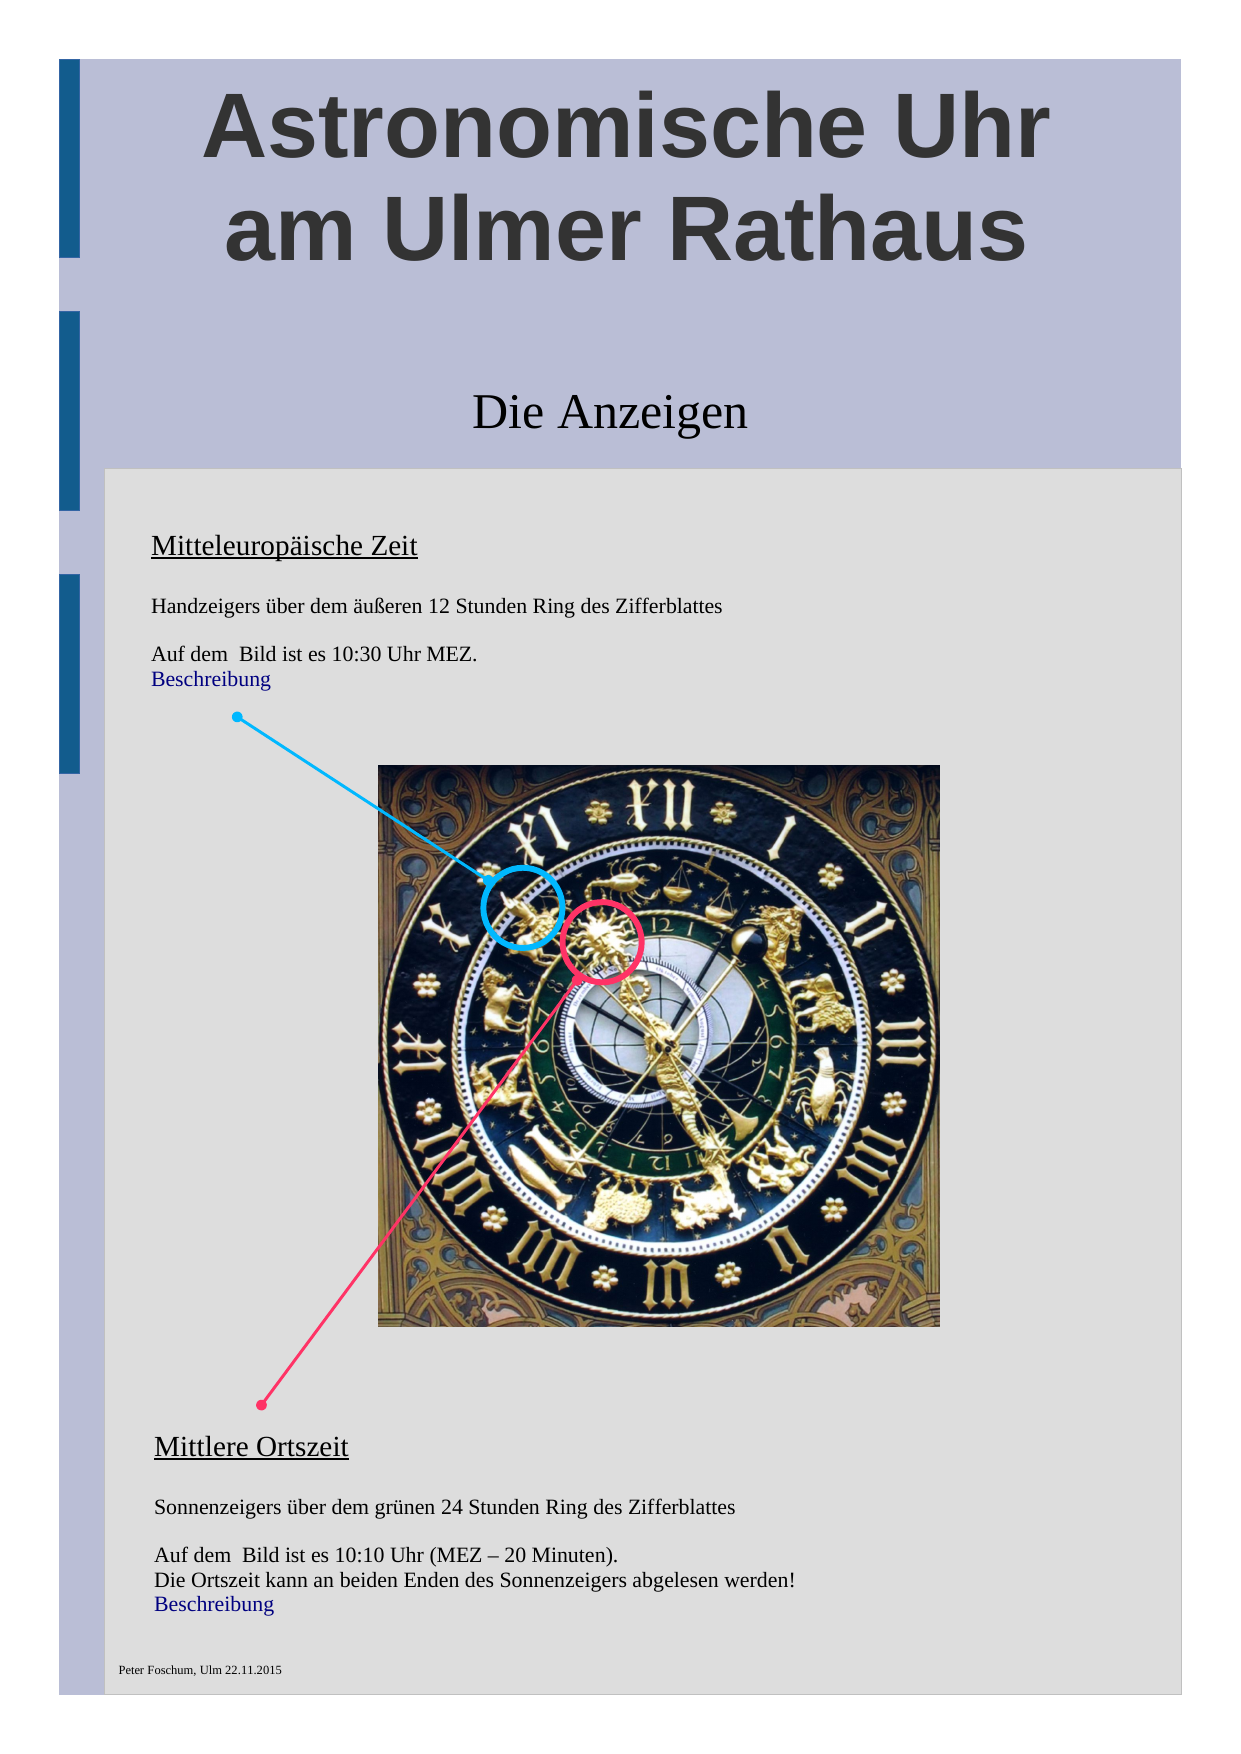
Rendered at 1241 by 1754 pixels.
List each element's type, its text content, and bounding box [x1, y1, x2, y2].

text_box Die Anzeigen [472, 383, 747, 440]
text_box Mitteleuropäische Zeit Handzeigers über dem äußeren 12 Stunden Ring des Zifferblattes Auf dem Bild ist es 10:30 Uhr MEZ. Beschreibung [151, 529, 724, 692]
picture [566, 906, 638, 979]
text_box Mittlere Ortszeit Sonnenzeigers über dem grünen 24 Stunden Ring des Zifferblattes Auf dem Bild ist es 10:10 Uhr (MEZ – 20 Minuten). Die Ortszeit kann an beiden Enden des Sonnenzeigers abgelesen werden! Beschreibung [154, 1430, 798, 1618]
picture [378, 765, 940, 1328]
picture [487, 872, 559, 944]
title Astronomische Uhr am Ulmer Rathaus [147, 59, 1106, 296]
picture [378, 812, 573, 1244]
text_box Peter Foschum, Ulm 22.11.2015 [118, 1663, 282, 1678]
